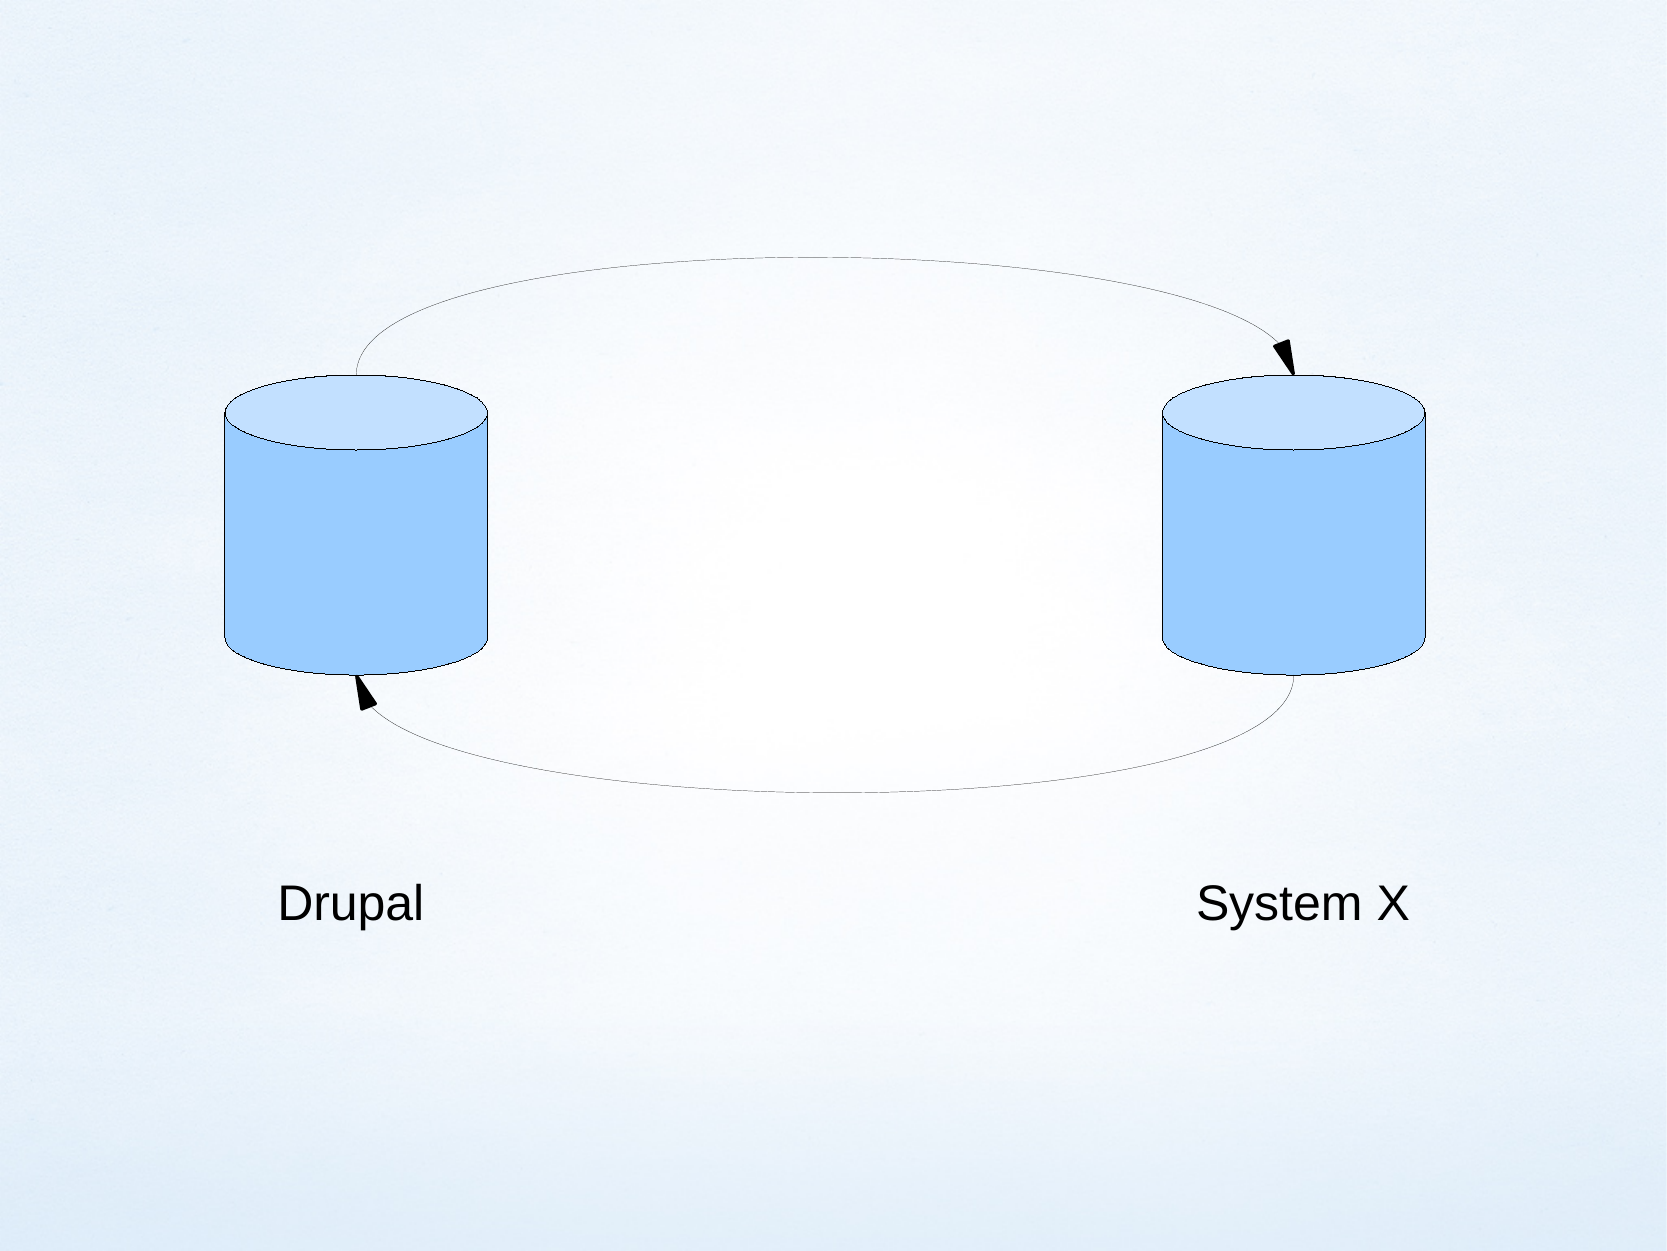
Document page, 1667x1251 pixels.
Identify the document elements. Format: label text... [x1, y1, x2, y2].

text_box [224, 413, 488, 676]
text_box System X [1181, 862, 1426, 938]
text_box [1162, 413, 1426, 676]
picture [0, 0, 1667, 1251]
text_box Drupal [262, 862, 440, 938]
